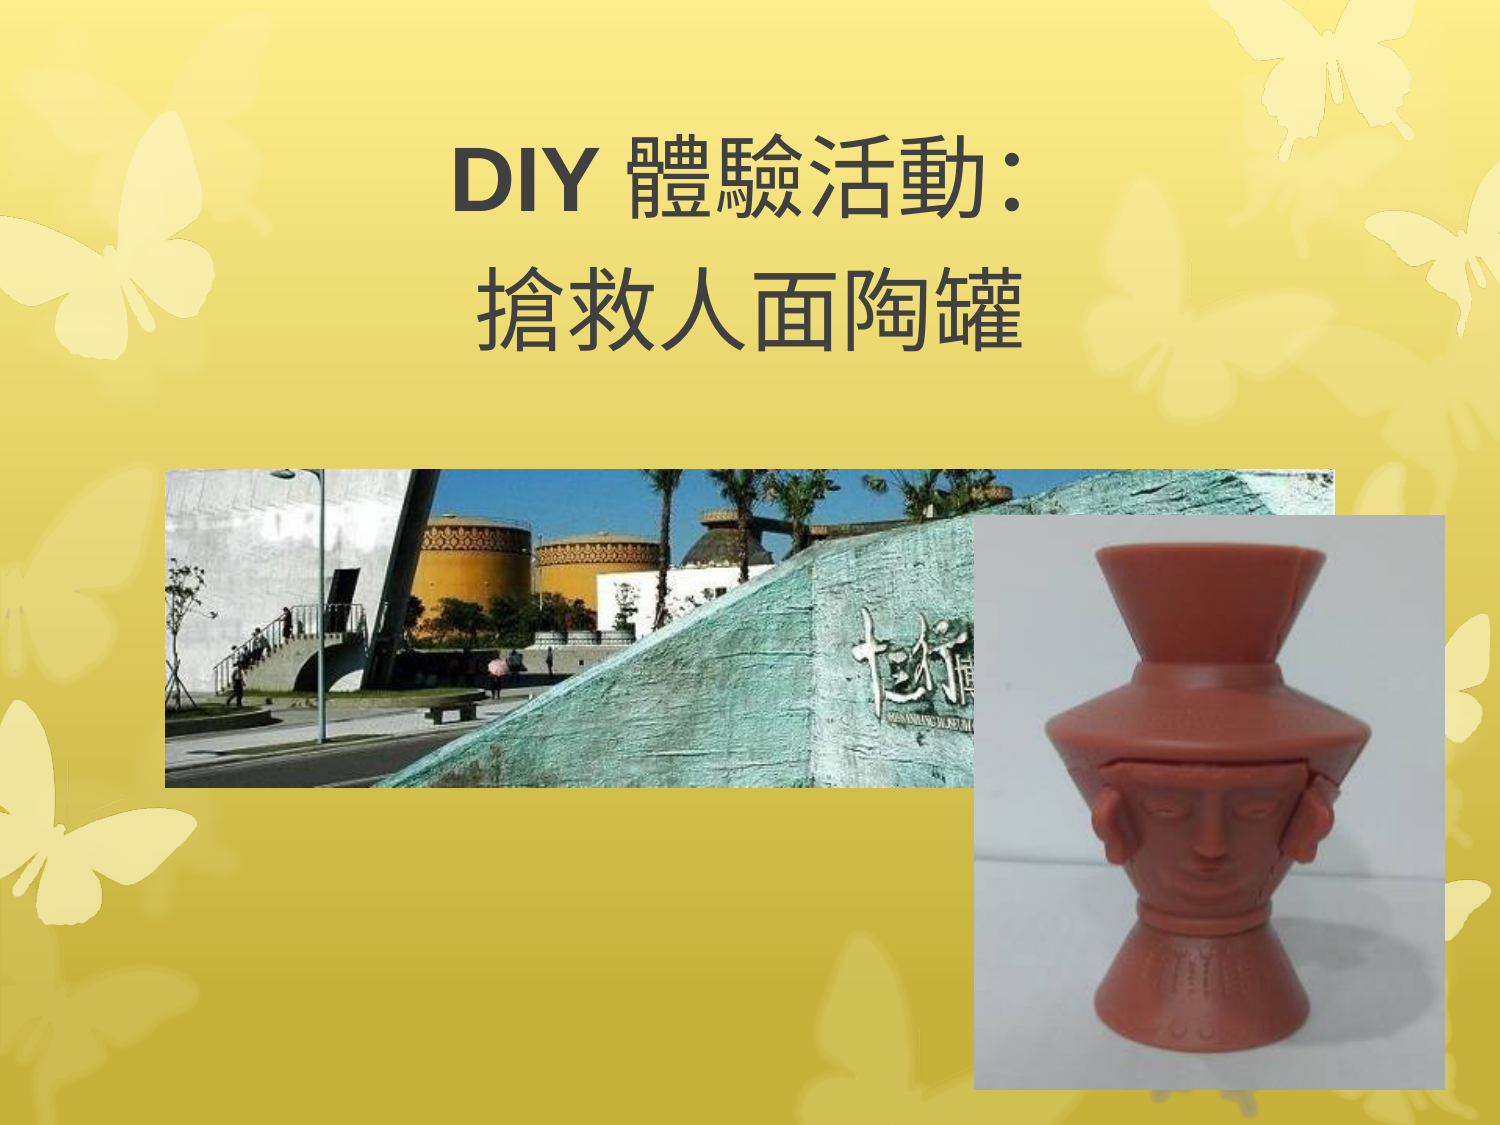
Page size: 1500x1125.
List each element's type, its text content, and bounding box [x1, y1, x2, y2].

picture [0, 0, 1500, 1125]
title DIY體驗活動： 搶救人面陶罐 [50, 75, 1475, 480]
